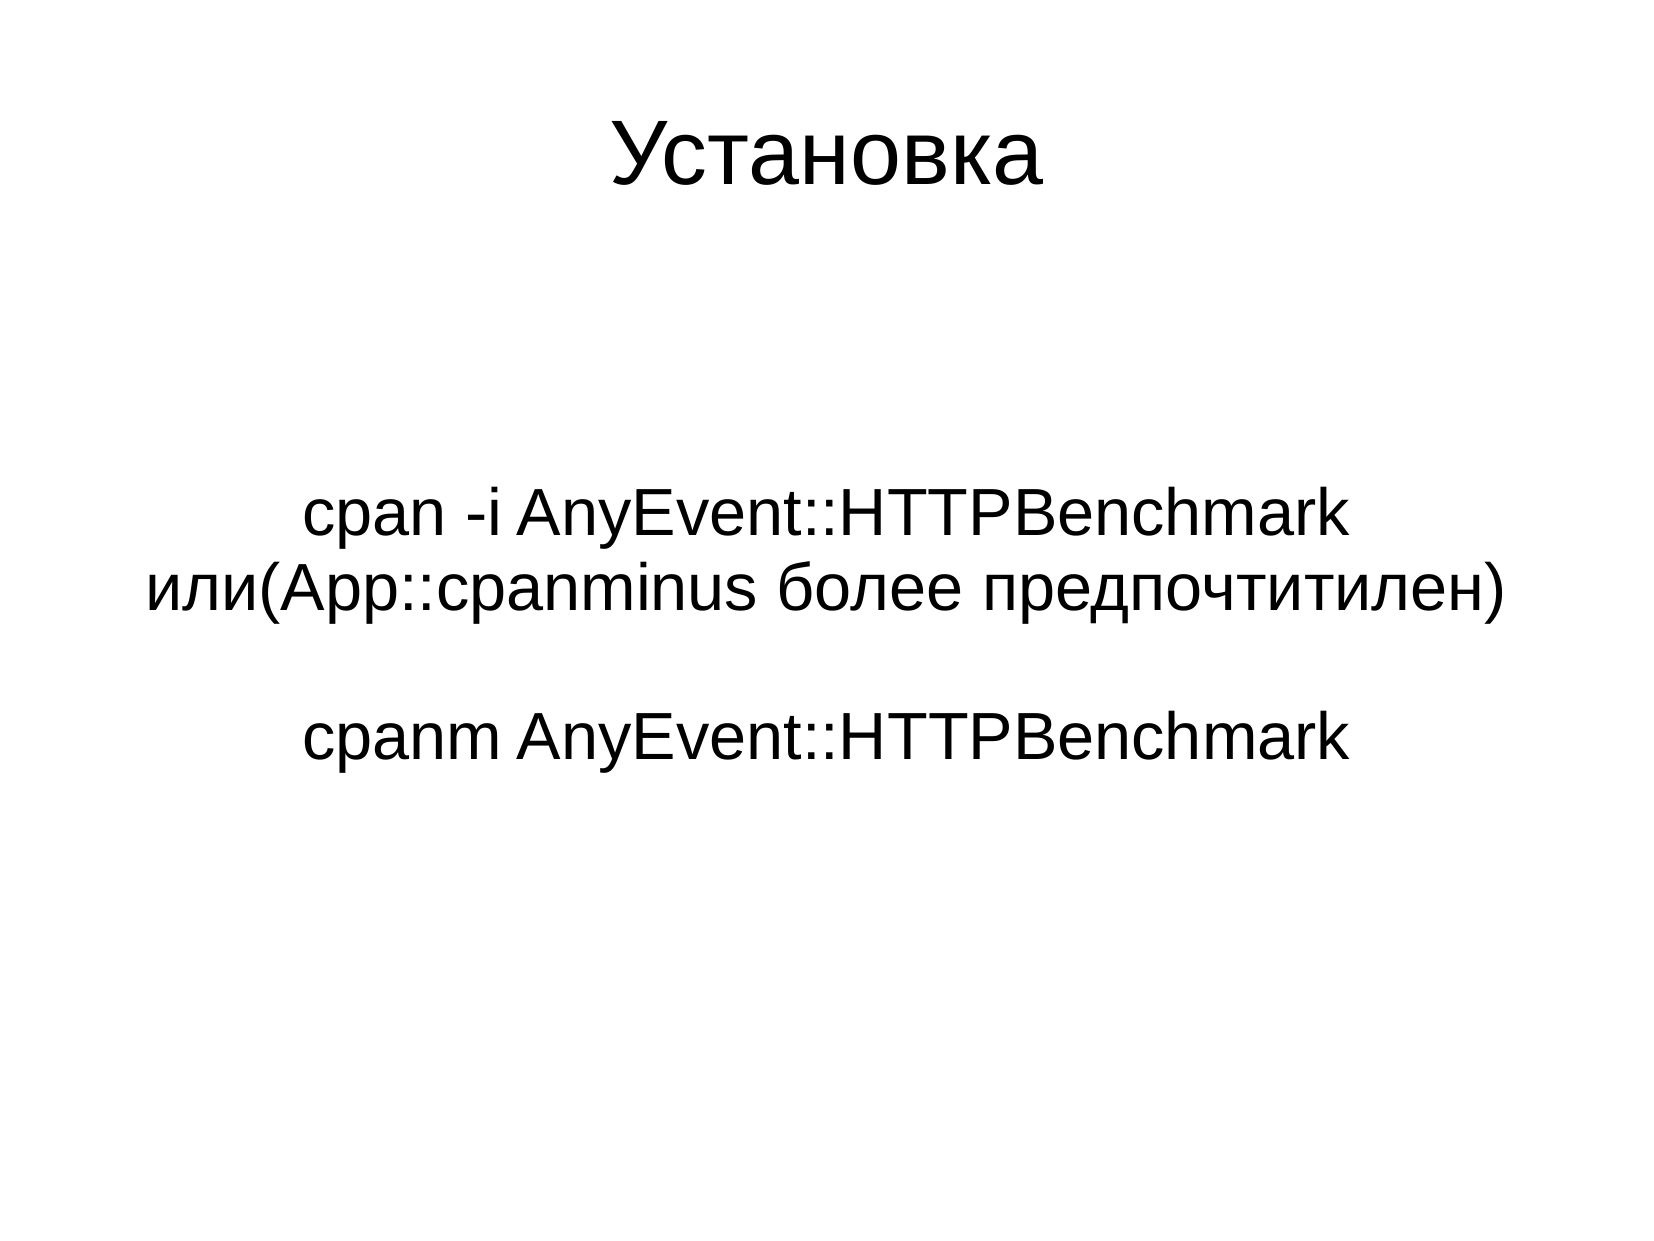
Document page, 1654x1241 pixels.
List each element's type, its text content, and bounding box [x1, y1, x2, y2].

title Установка [82, 56, 1571, 250]
subtitle cpan -i AnyEvent::HTTPBenchmark или(App::cpanminus более предпочтитилен) cpanm AnyEvent::HTTPBenchmark [82, 297, 1571, 1102]
